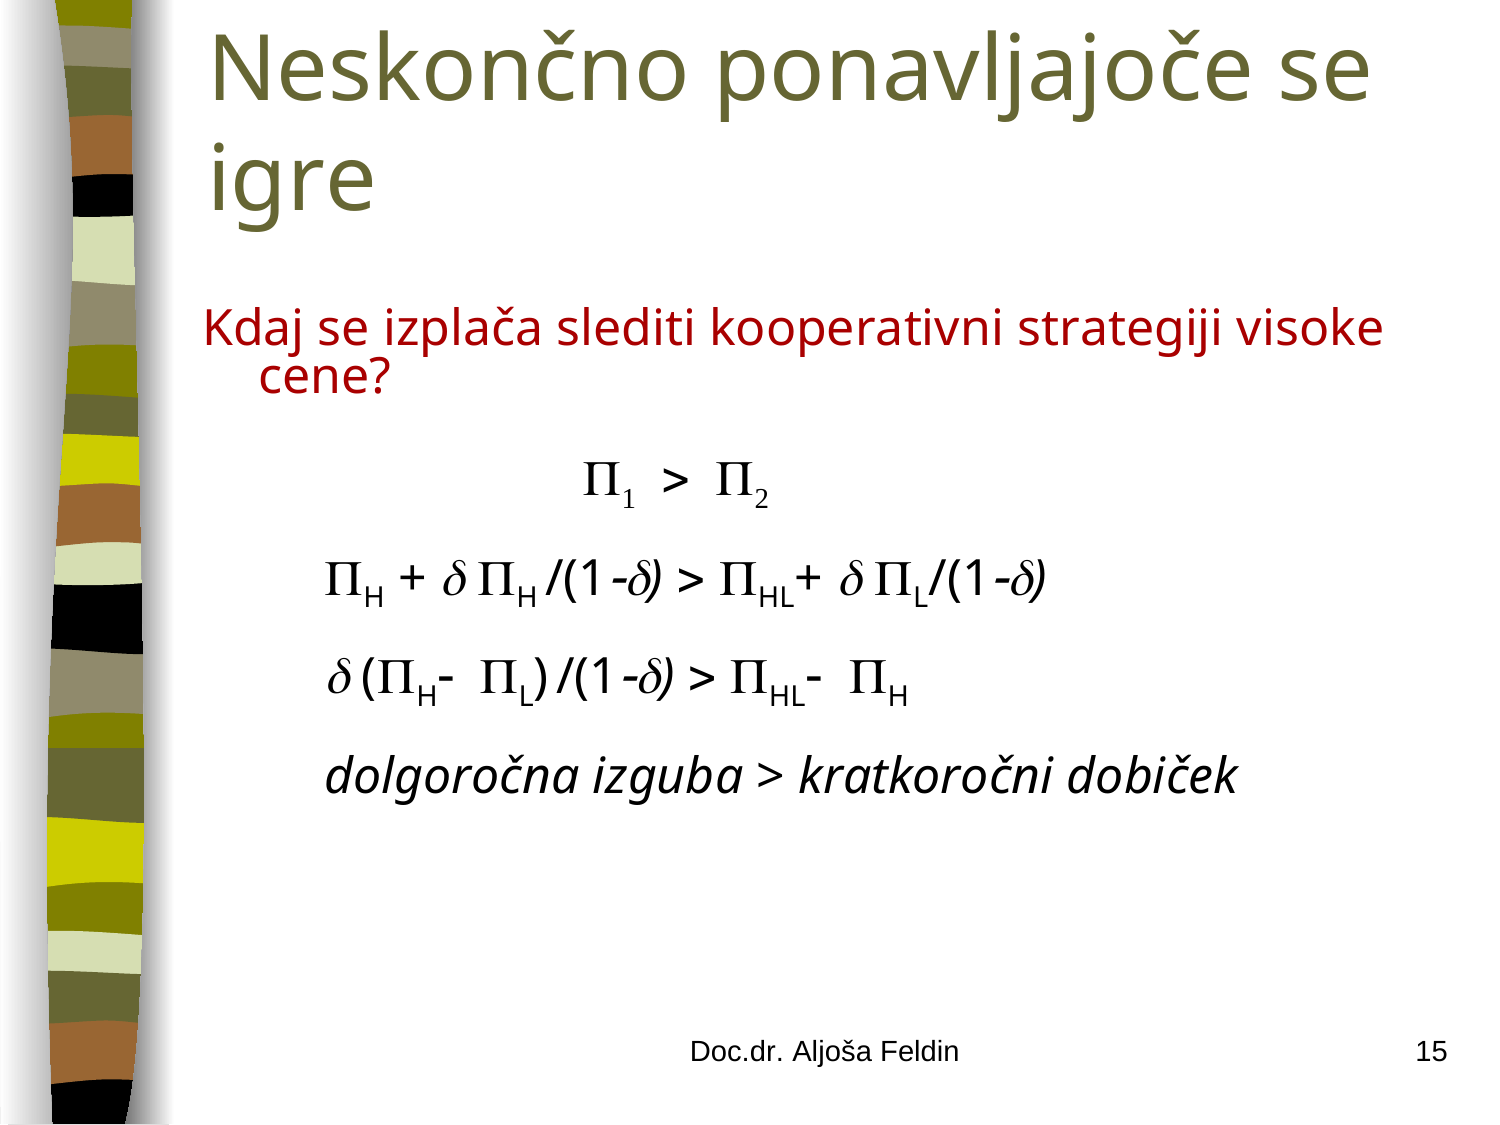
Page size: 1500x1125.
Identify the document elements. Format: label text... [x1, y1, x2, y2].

title Neskončno ponavljajoče se igre [192, 24, 1468, 213]
list Kdaj se izplača slediti kooperativni strategiji visoke cene?  H +  H /(1)  HL+  L/(1)  (HL) /(1)  HL H dolgoročna izguba > kratkoročni dobiček [187, 299, 1476, 1125]
